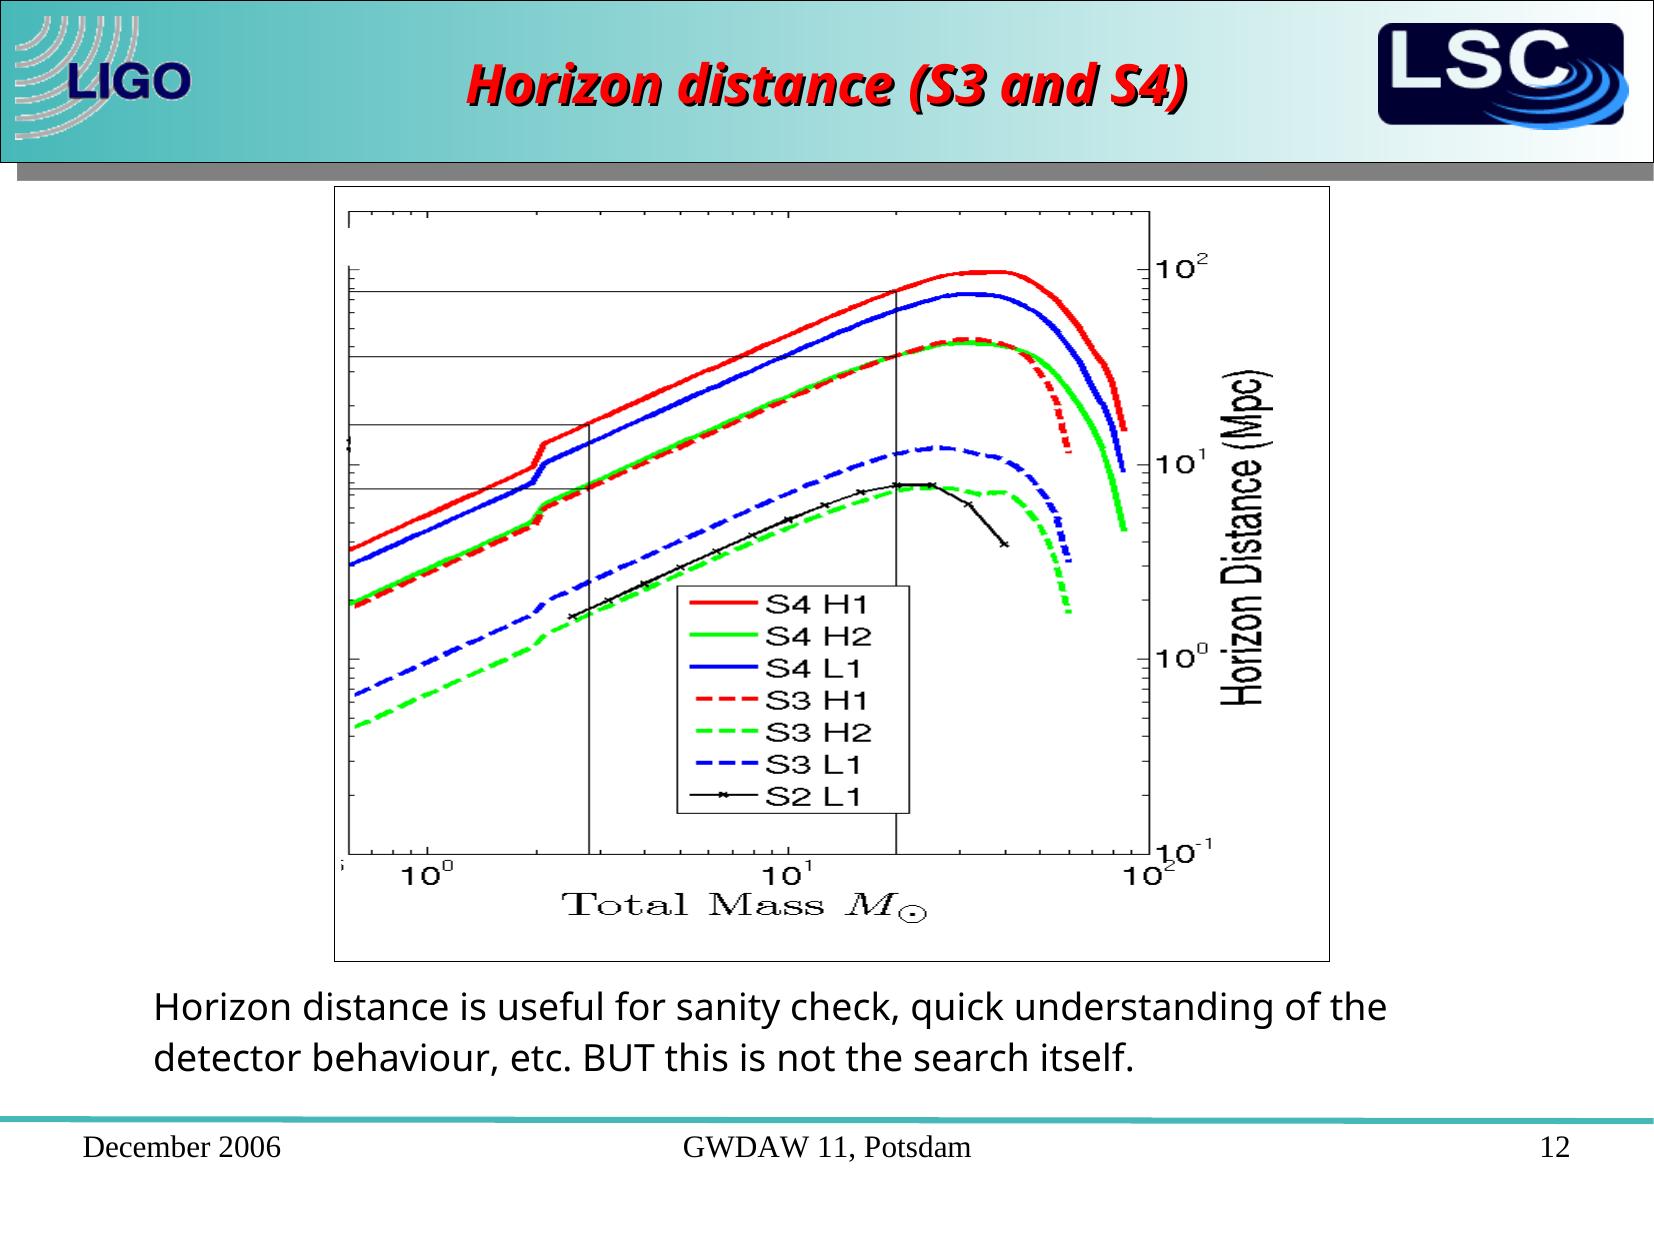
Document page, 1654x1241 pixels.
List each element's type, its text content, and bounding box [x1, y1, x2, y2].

text_box [0, 186, 1330, 989]
picture [15, 16, 192, 140]
text_box Horizon distance is useful for sanity check, quick understanding of the detector behaviour, etc. BUT this is not the search itself. [138, 973, 1551, 1079]
picture [0, 181, 1273, 186]
text_box Horizon distance (S3 and S4) [399, 38, 1254, 120]
text_box [568, 103, 1258, 181]
picture [1378, 23, 1629, 130]
